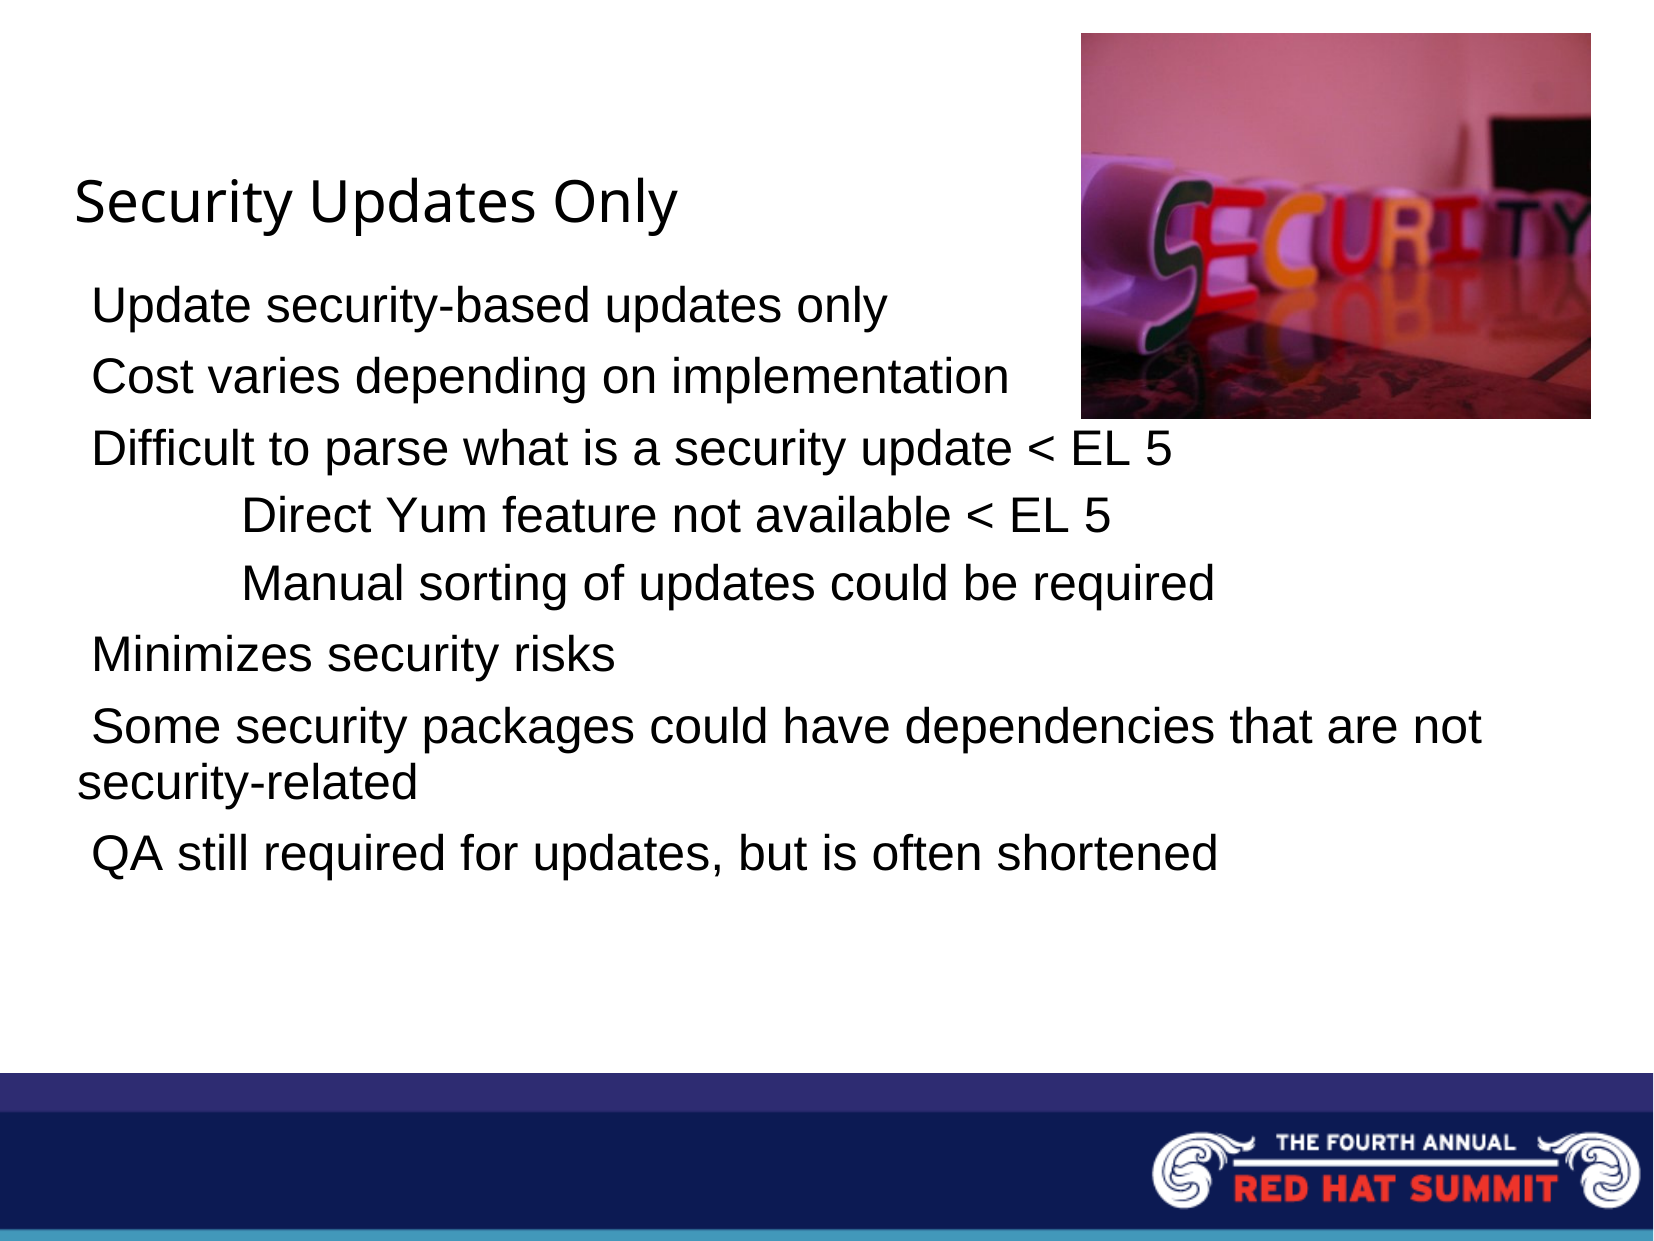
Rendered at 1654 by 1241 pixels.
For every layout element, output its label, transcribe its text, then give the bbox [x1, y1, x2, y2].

picture [1081, 33, 1591, 419]
list Update security-based updates only Cost varies depending on implementation Difficult to parse what is a security update < EL 5 Direct Yum feature not available < EL 5 Manual sorting of updates could be required Minimizes security risks Some security packages could have dependencies that are not security-related QA still required for updates, but is often shortened [77, 276, 1500, 1186]
title Security Updates Only [74, 140, 1081, 259]
picture [0, 1073, 1654, 1241]
